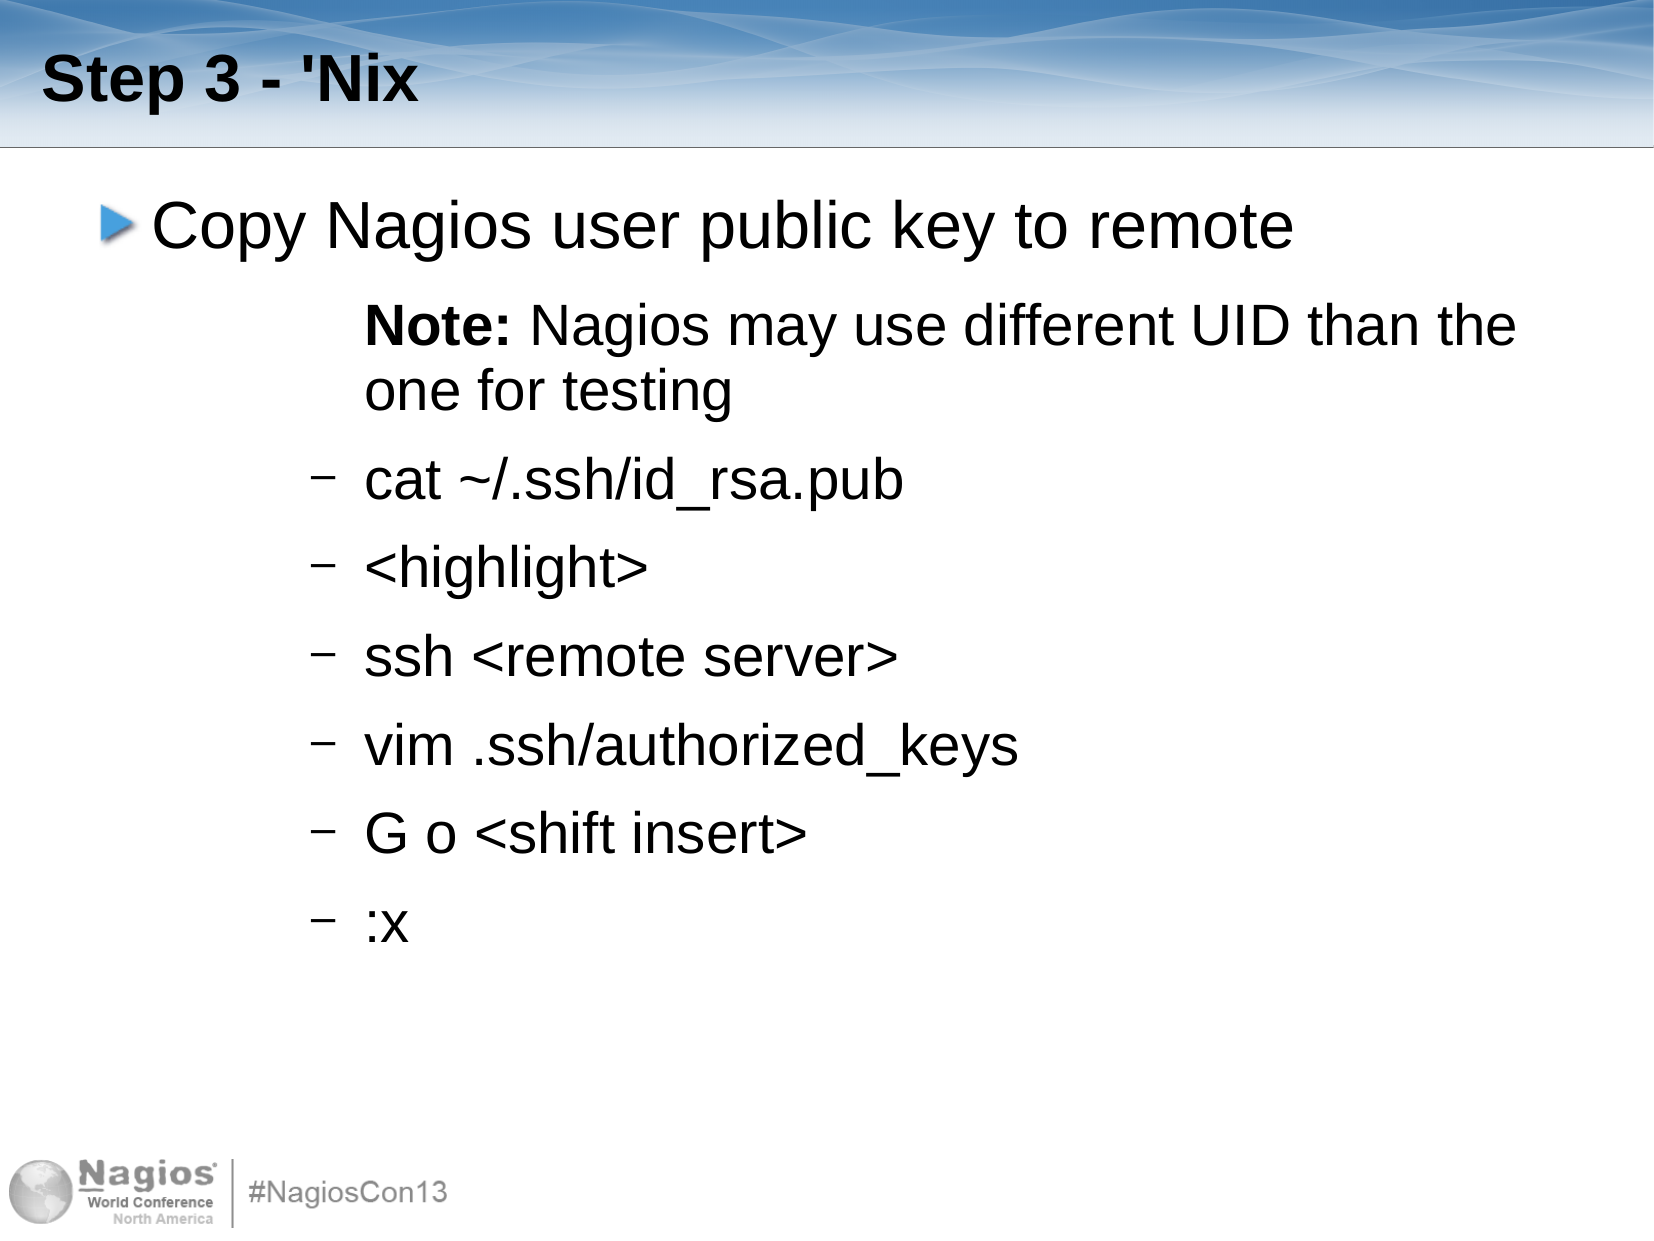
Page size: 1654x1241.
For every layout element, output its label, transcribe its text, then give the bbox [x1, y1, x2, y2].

list Copy Nagios user public key to remote Note: Nagios may use different UID than the one for testing cat ~/.ssh/id_rsa.pub <highlight> ssh <remote server> vim .ssh/authorized_keys G o <shift insert> :x [80, 188, 1569, 1007]
title Step 3 - 'Nix [41, 29, 1248, 127]
picture [9, 1159, 453, 1228]
picture [0, 0, 1654, 147]
